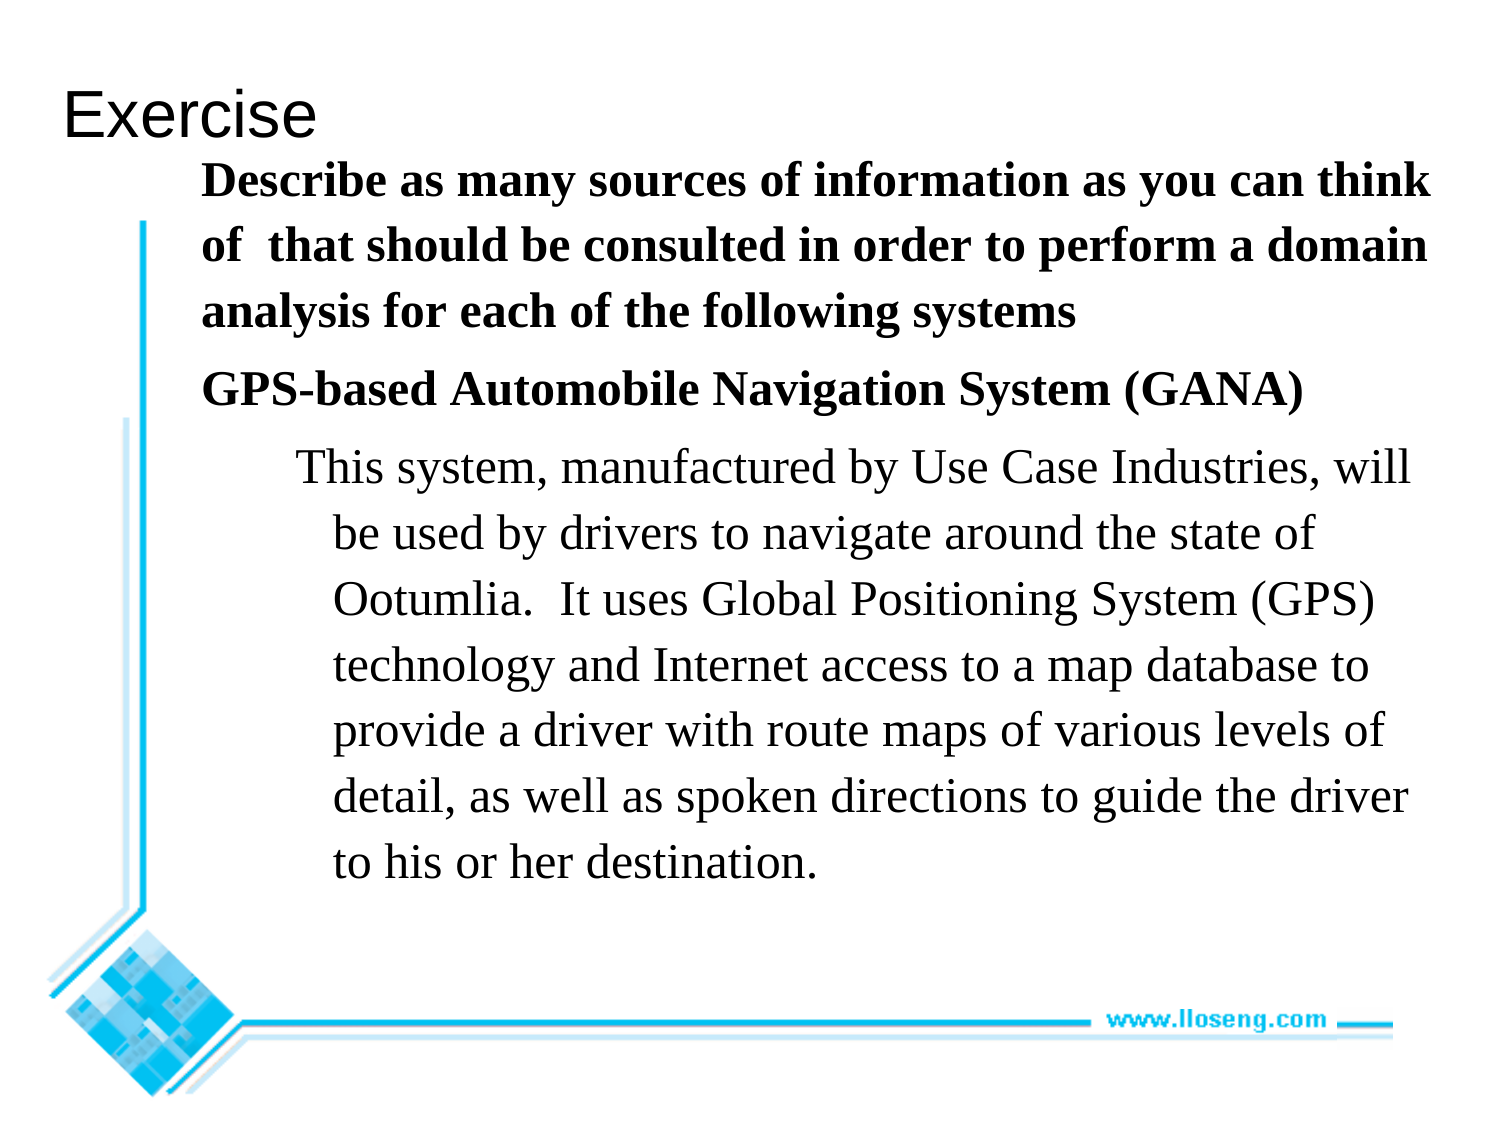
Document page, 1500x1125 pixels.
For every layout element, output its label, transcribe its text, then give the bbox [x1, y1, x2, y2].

title Exercise [62, 37, 1413, 188]
list Describe as many sources of information as you can think of that should be consulted in order to perform a domain analysis for each of the following systems GPS-based Automobile Navigation System (GANA) This system, manufactured by Use Case Industries, will be used by drivers to navigate around the state of Ootumlia. It uses Global Positioning System (GPS) technology and Internet access to a map database to provide a driver with route maps of various levels of detail, as well as spoken directions to guide the driver to his or her destination. [200, 141, 1439, 968]
picture [35, 209, 1393, 1099]
